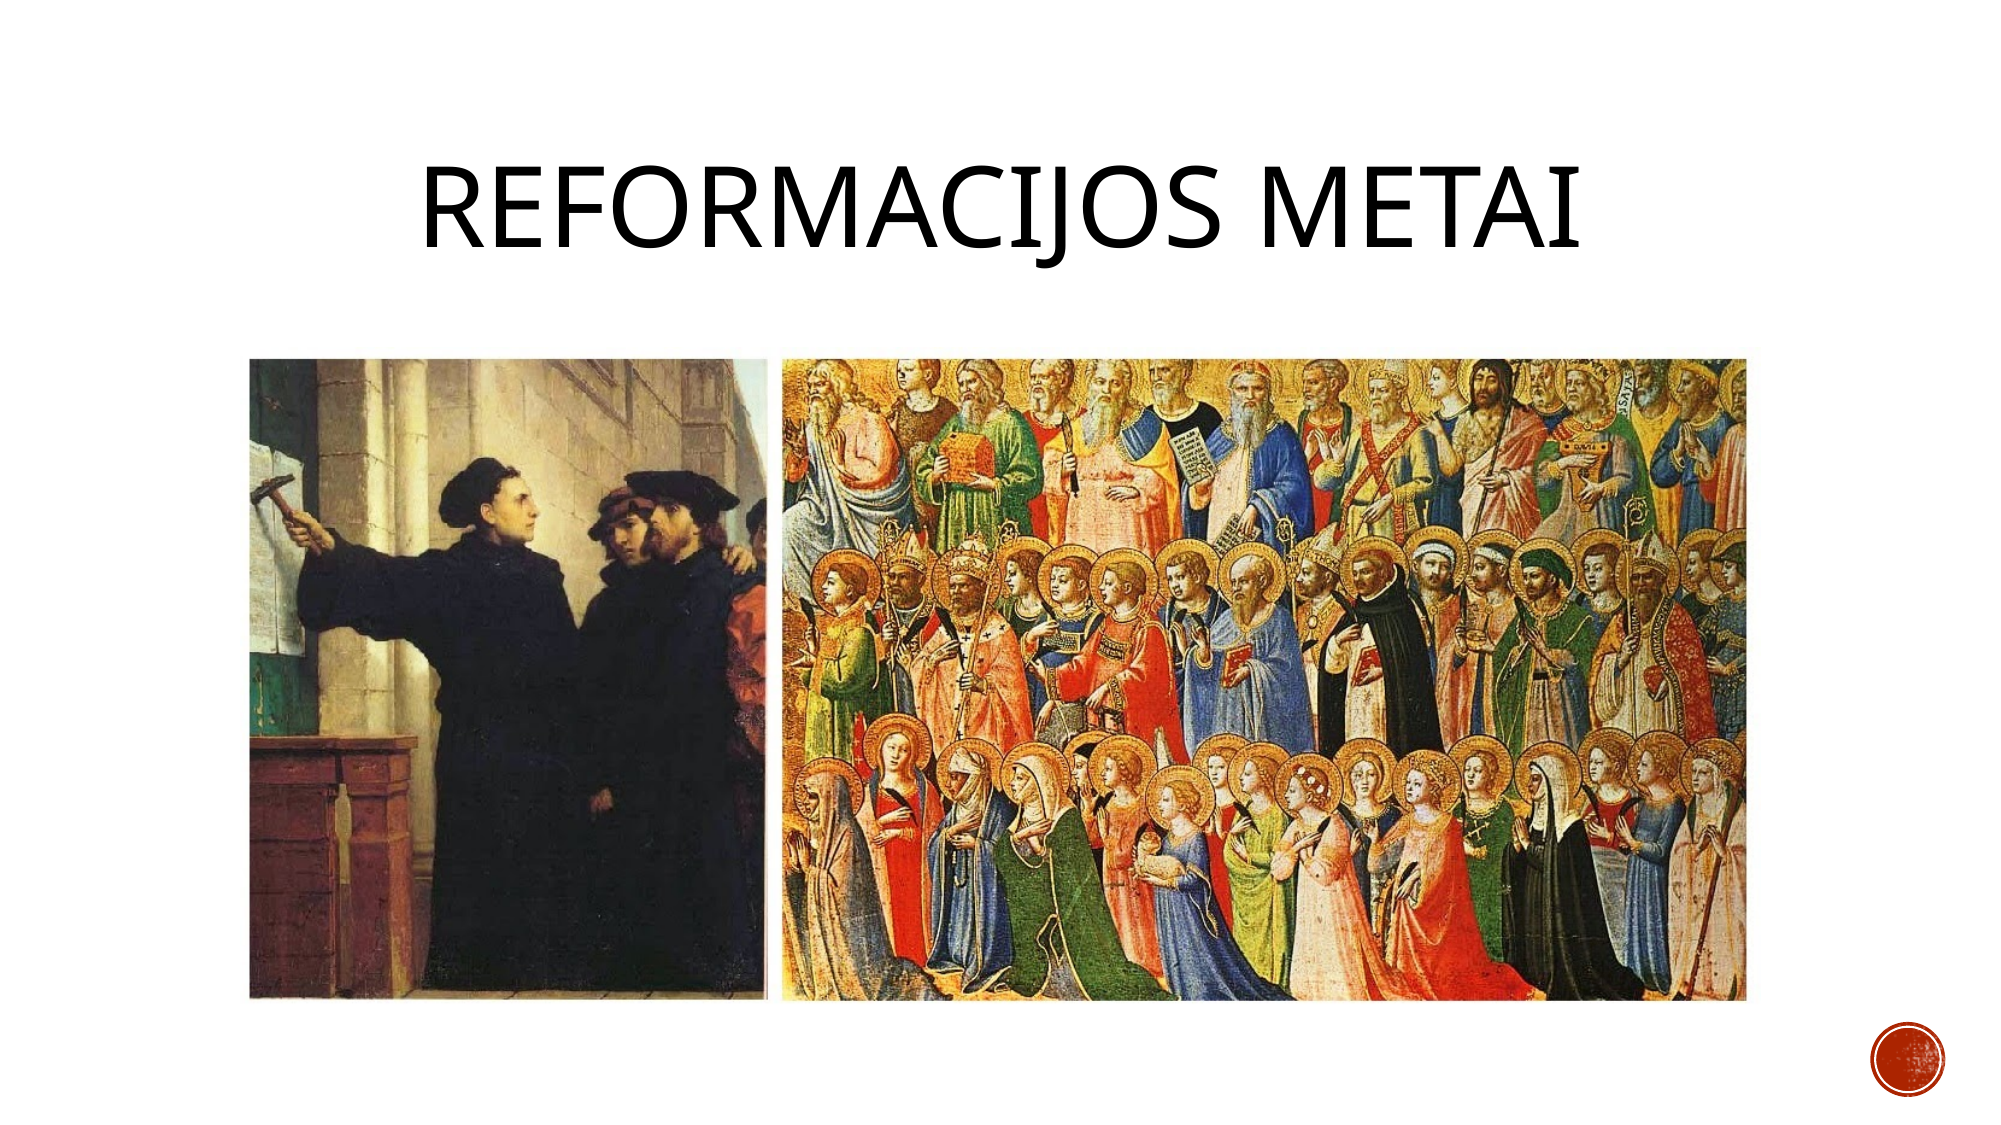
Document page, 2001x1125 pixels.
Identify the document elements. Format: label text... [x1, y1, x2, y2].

title REFORMACIJOS METAI [175, 79, 1826, 344]
picture [240, 347, 1761, 1013]
